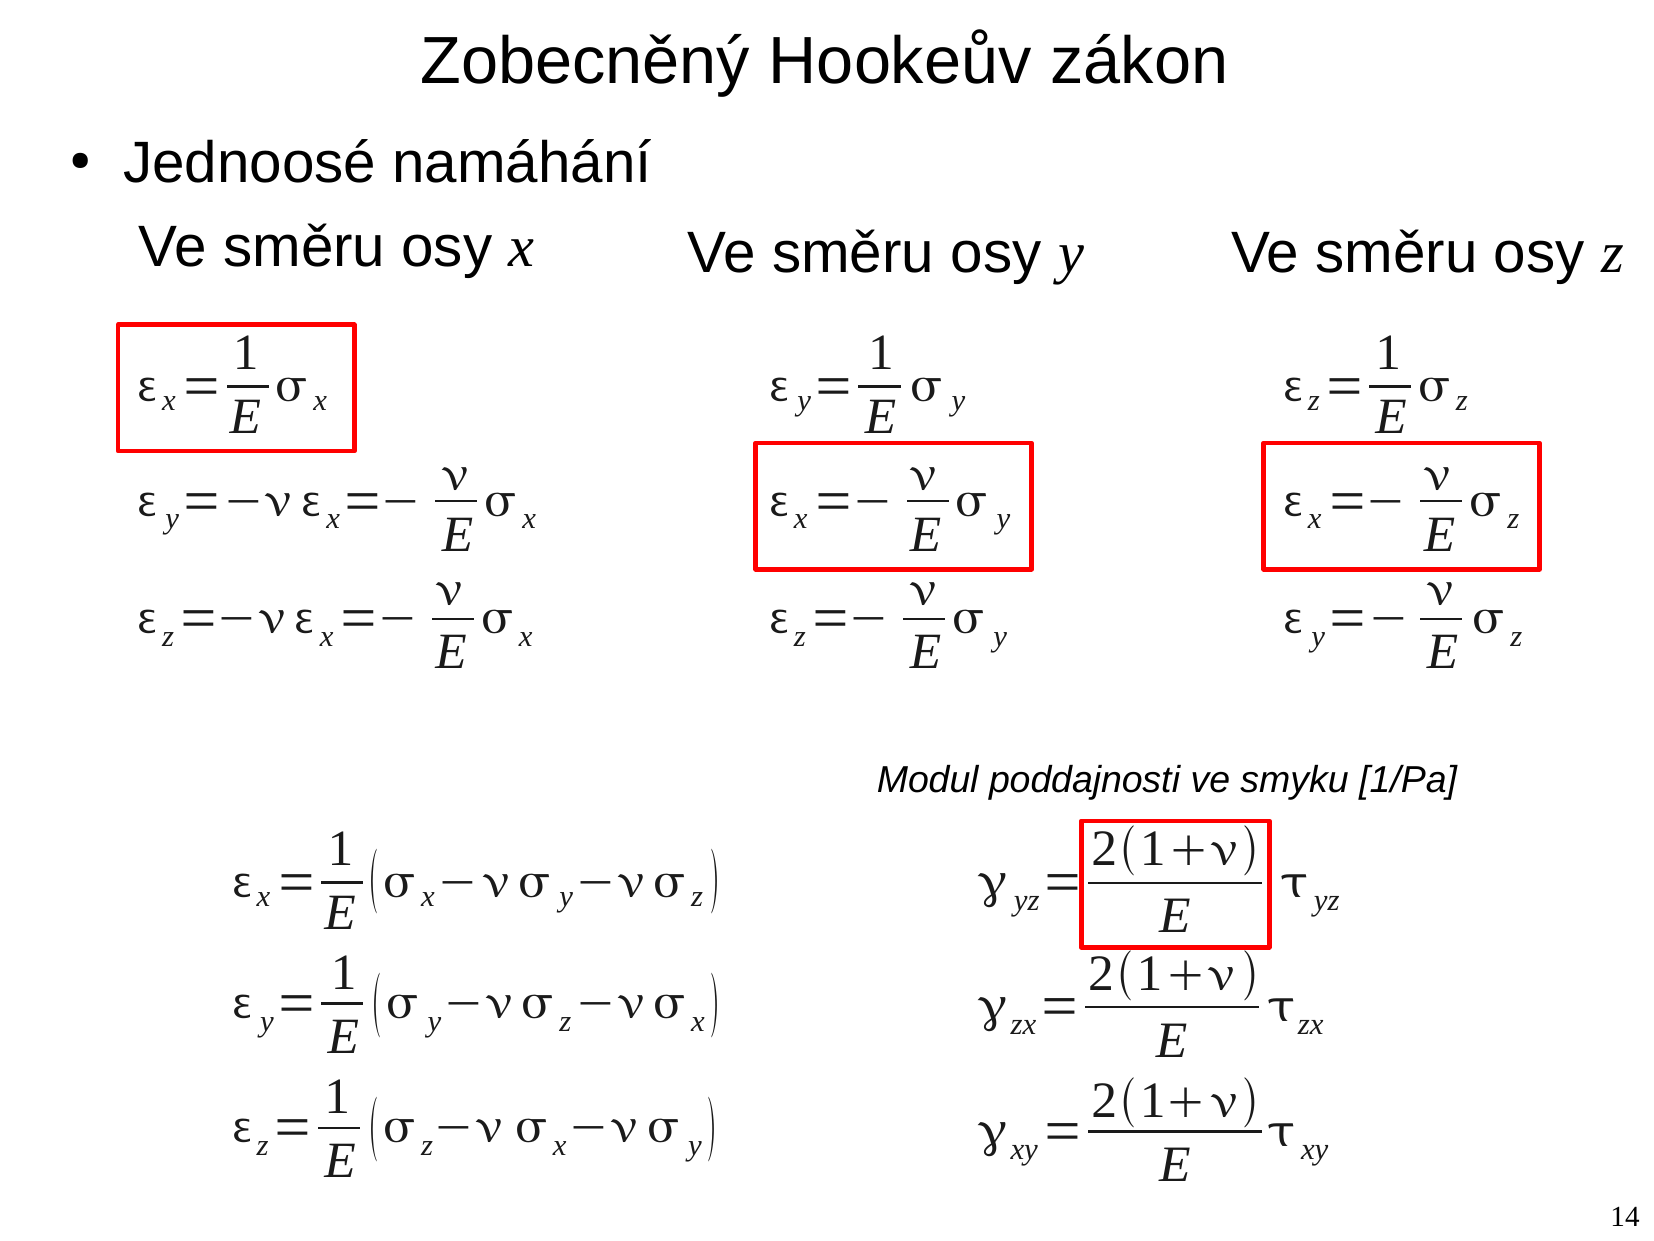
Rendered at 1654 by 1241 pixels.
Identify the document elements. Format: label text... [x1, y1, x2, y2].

chart [955, 820, 1353, 1194]
text_box Ve směru osy z [1216, 212, 1654, 301]
list Jednoosé namáhání [52, 129, 1603, 207]
chart [1266, 445, 1534, 567]
chart [749, 324, 1023, 681]
text_box Ve směru osy y [673, 212, 1146, 301]
chart [1084, 823, 1267, 945]
title Zobecněný Hookeův zákon [37, 8, 1613, 113]
text_box Modul poddajnosti ve smyku [1/Pa] [862, 751, 1477, 814]
chart [117, 324, 550, 681]
chart [1262, 324, 1534, 441]
chart [758, 445, 1023, 567]
text_box Ve směru osy x [124, 206, 597, 295]
chart [1262, 572, 1534, 681]
chart [120, 327, 352, 449]
chart [211, 820, 733, 1189]
